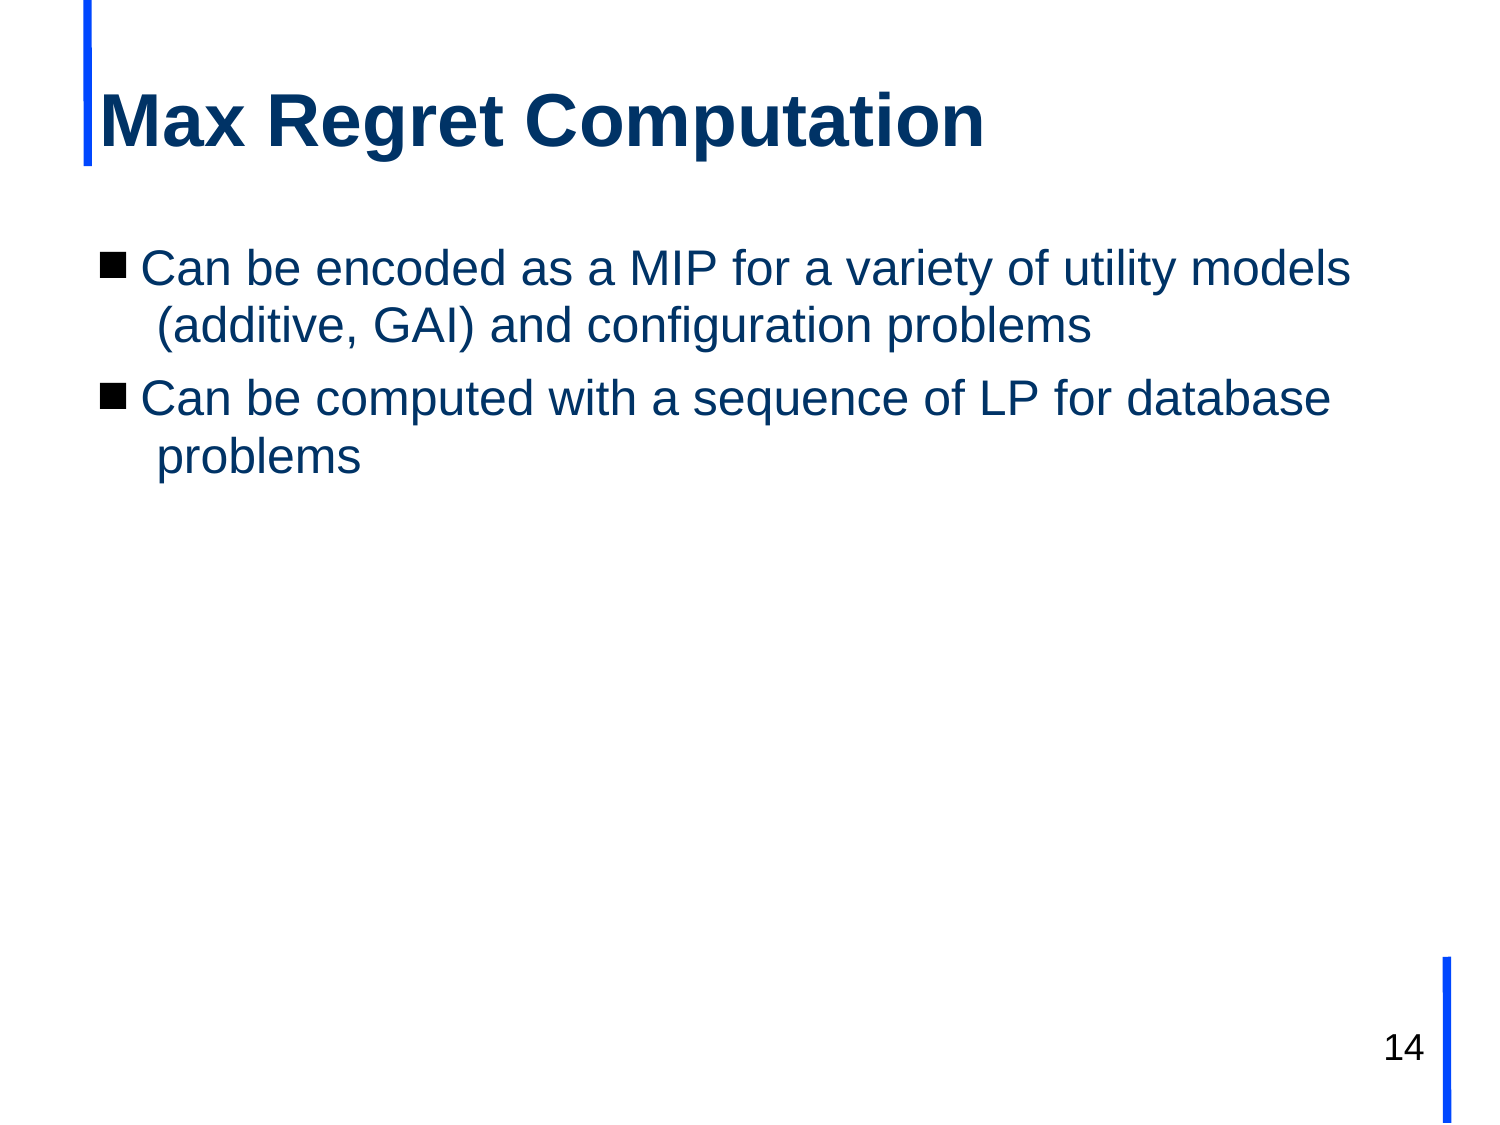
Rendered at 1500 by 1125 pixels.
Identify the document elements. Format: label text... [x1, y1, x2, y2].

list Can be encoded as a MIP for a variety of utility models (additive, GAI) and configuration problems Can be computed with a sequence of LP for database problems [99, 237, 1438, 966]
title Max Regret Computation [99, 32, 1438, 205]
